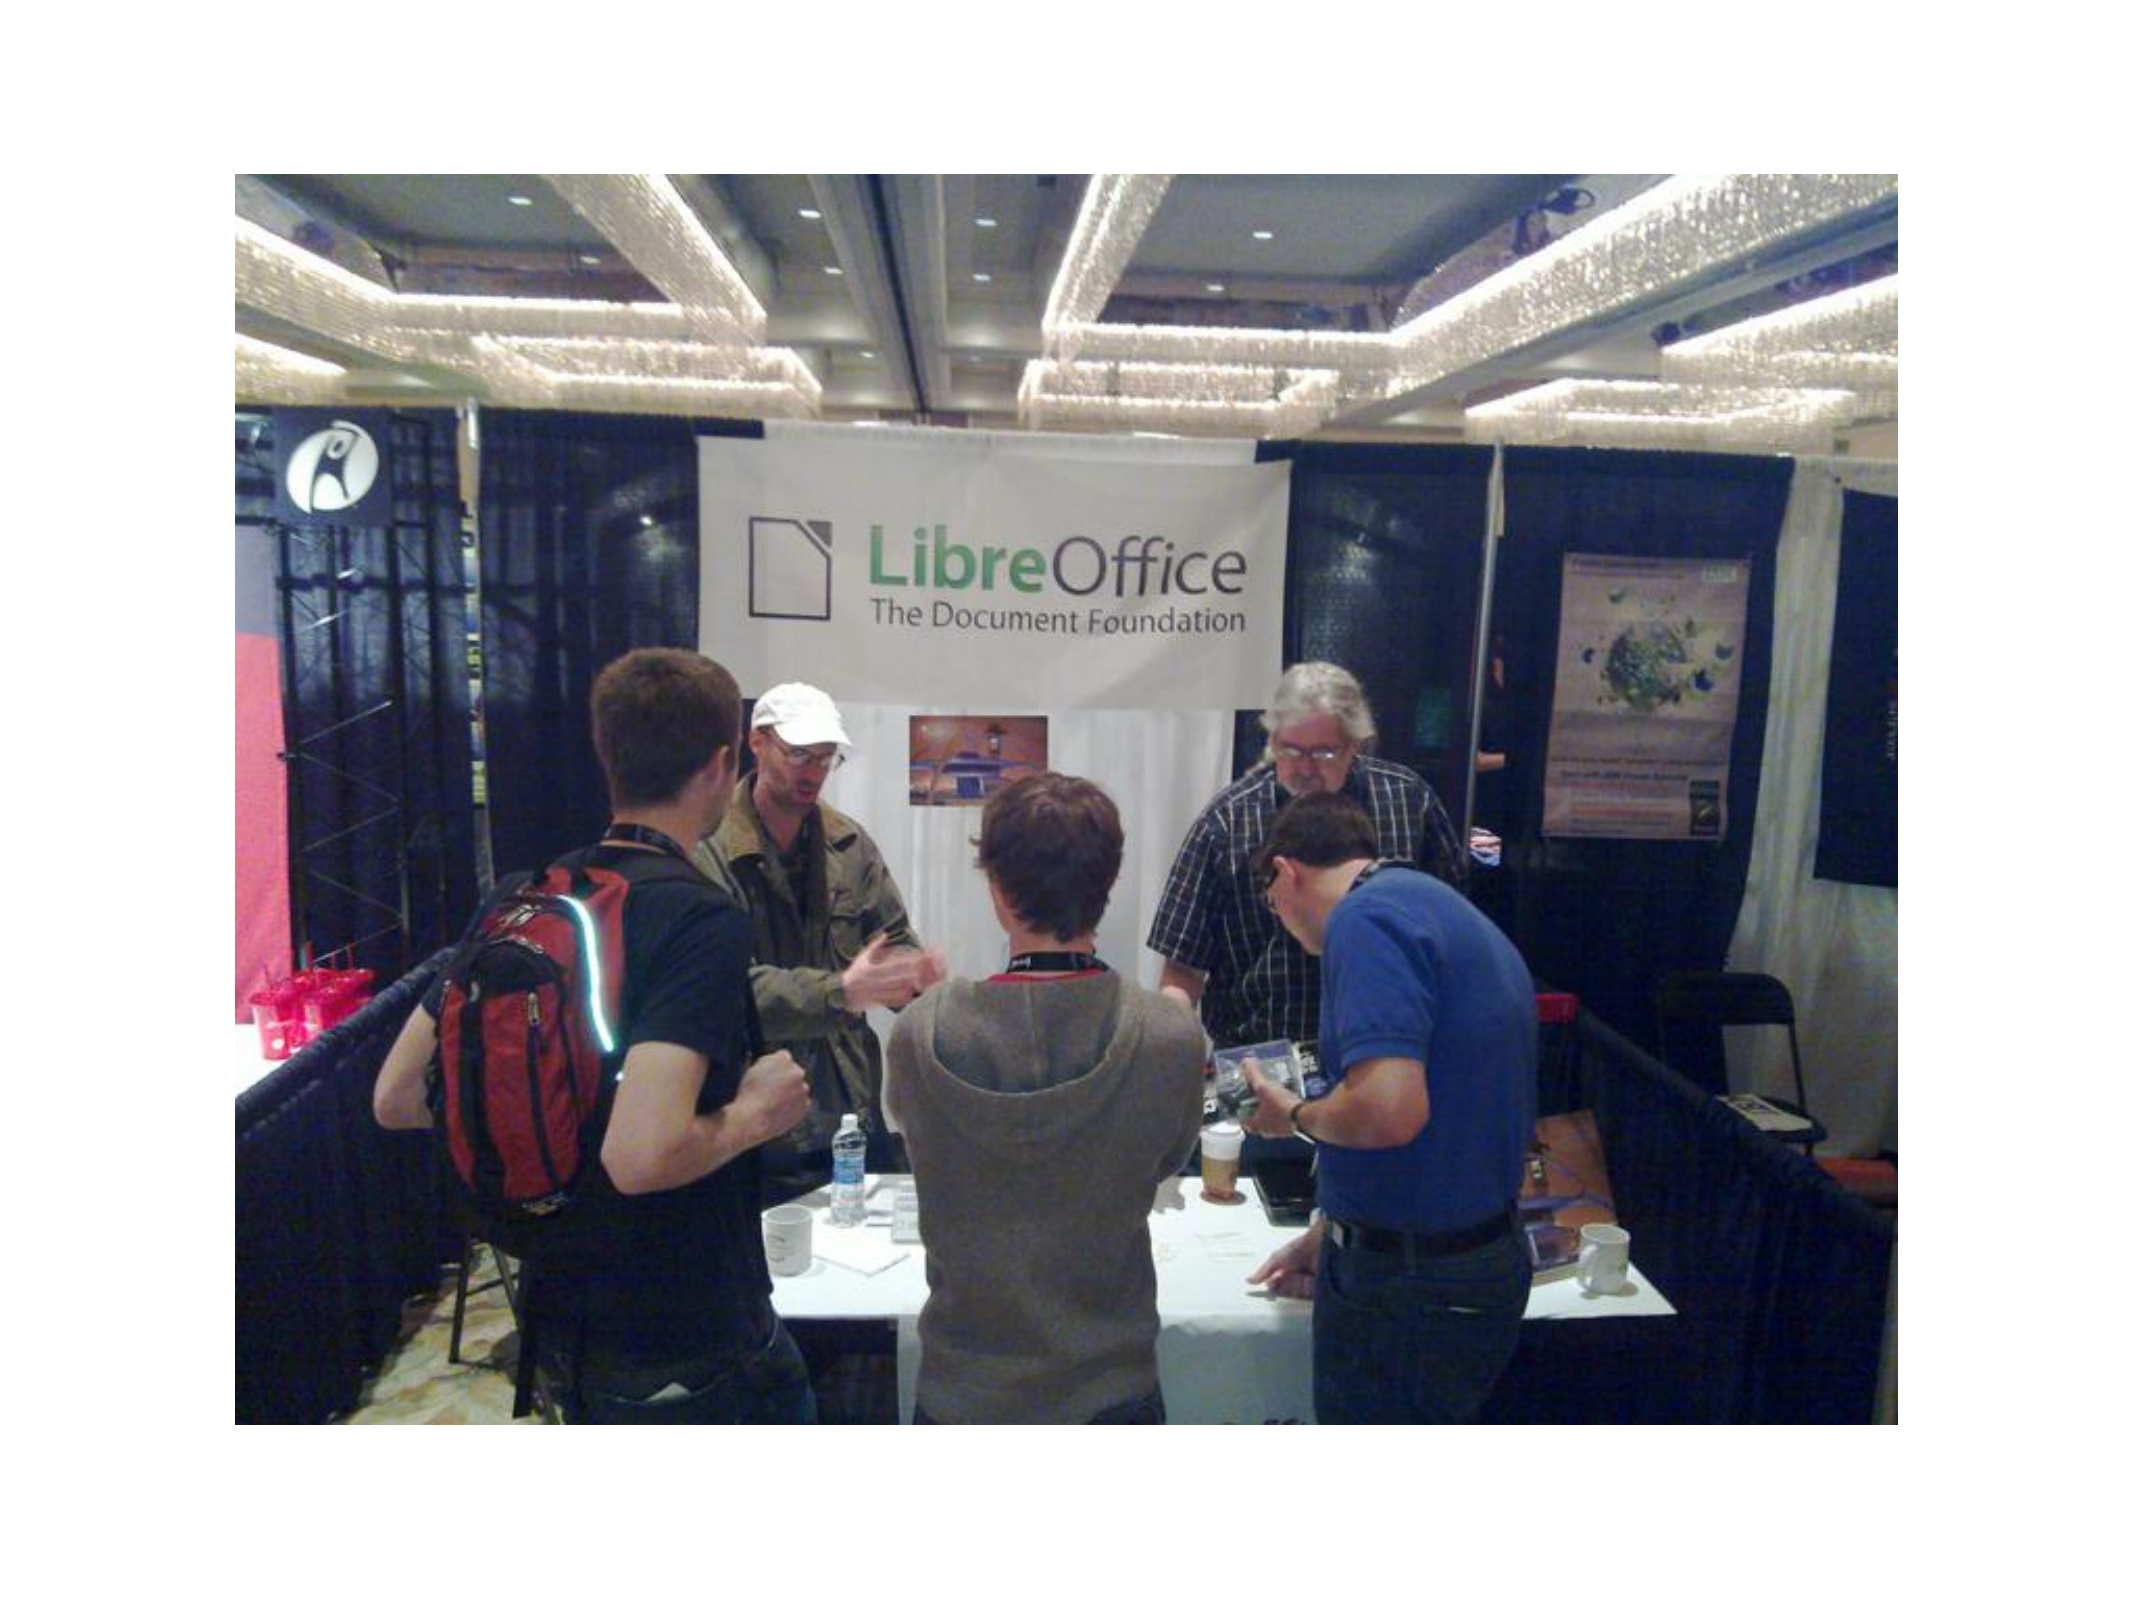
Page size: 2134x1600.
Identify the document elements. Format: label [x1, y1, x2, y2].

picture [235, 174, 1898, 1425]
